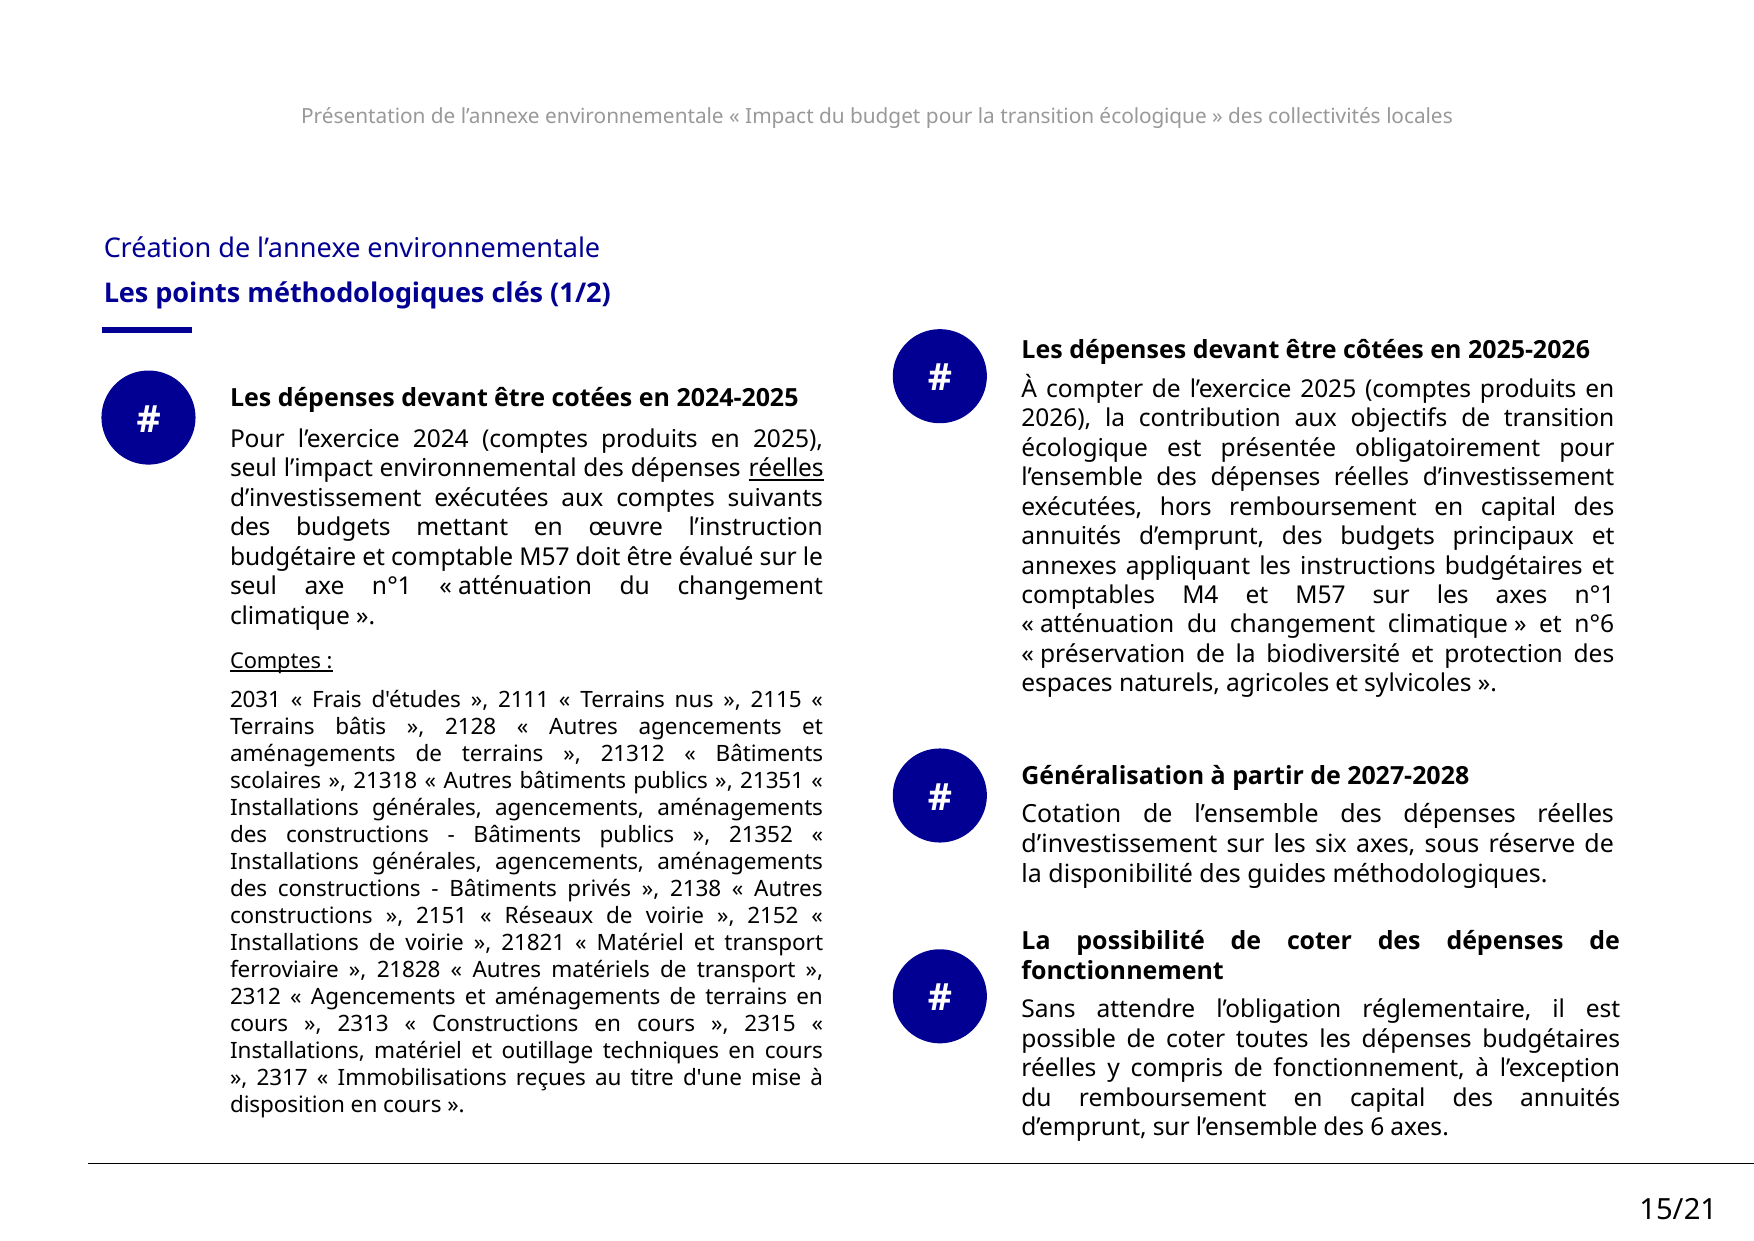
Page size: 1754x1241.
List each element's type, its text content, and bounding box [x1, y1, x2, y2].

text_box # [912, 757, 967, 833]
text_box [892, 748, 987, 843]
text_box <numéro>/21 [1515, 1181, 1732, 1237]
text_box Présentation de l’annexe environnementale « Impact du budget pour la transition écologique » des collectivités locales [267, 82, 1487, 143]
text_box [892, 329, 987, 424]
text_box [892, 949, 987, 1044]
text_box La possibilité de coter des dépenses de fonctionnement Sans attendre l’obligation réglementaire, il est possible de coter toutes les dépenses budgétaires réelles y compris de fonctionnement, à l’exception du remboursement en capital des annuités d’emprunt, sur l’ensemble des 6 axes. [1006, 909, 1636, 1156]
text_box Les dépenses devant être côtées en 2025-2026 À compter de l’exercice 2025 (comptes produits en 2026), la contribution aux objectifs de transition écologique est présentée obligatoirement pour l’ensemble des dépenses réelles d’investissement exécutées, hors remboursement en capital des annuités d’emprunt, des budgets principaux et annexes appliquant les instructions budgétaires et comptables M4 et M57 sur les axes n°1 « atténuation du changement climatique » et n°6 « préservation de la biodiversité et protection des espaces naturels, agricoles et sylvicoles ». [1006, 318, 1630, 712]
text_box # [121, 379, 176, 455]
text_box Généralisation à partir de 2027-2028 Cotation de l’ensemble des dépenses réelles d’investissement sur les six axes, sous réserve de la disponibilité des guides méthodologiques. [1006, 744, 1630, 903]
text_box Les dépenses devant être cotées en 2024-2025 Pour l’exercice 2024 (comptes produits en 2025), seul l’impact environnemental des dépenses réelles d’investissement exécutées aux comptes suivants des budgets mettant en œuvre l’instruction budgétaire et comptable M57 doit être évalué sur le seul axe n°1 « atténuation du changement climatique ». Comptes : 2031 « Frais d'études », 2111 « Terrains nus », 2115 « Terrains bâtis », 2128 « Autres agencements et aménagements de terrains », 21312 « Bâtiments scolaires », 21318 « Autres bâtiments publics », 21351 « Installations générales, agencements, aménagements des constructions - Bâtiments publics », 21352 « Installations générales, agencements, aménagements des constructions - Bâtiments privés », 2138 « Autres constructions », 2151 « Réseaux de voirie », 2152 « Installations de voirie », 21821 « Matériel et transport ferroviaire », 21828 « Autres matériels de transport », 2312 « Agencements et aménagements de terrains en cours », 2313 « Constructions en cours », 2315 « Installations, matériel et outillage techniques en cours », 2317 « Immobilisations reçues au titre d'une mise à disposition en cours ». [215, 366, 839, 1132]
text_box # [912, 338, 967, 414]
text_box Création de l’annexe environnementale Les points méthodologiques clés (1/2) [88, 208, 1489, 323]
text_box # [912, 958, 967, 1034]
text_box [101, 370, 196, 465]
